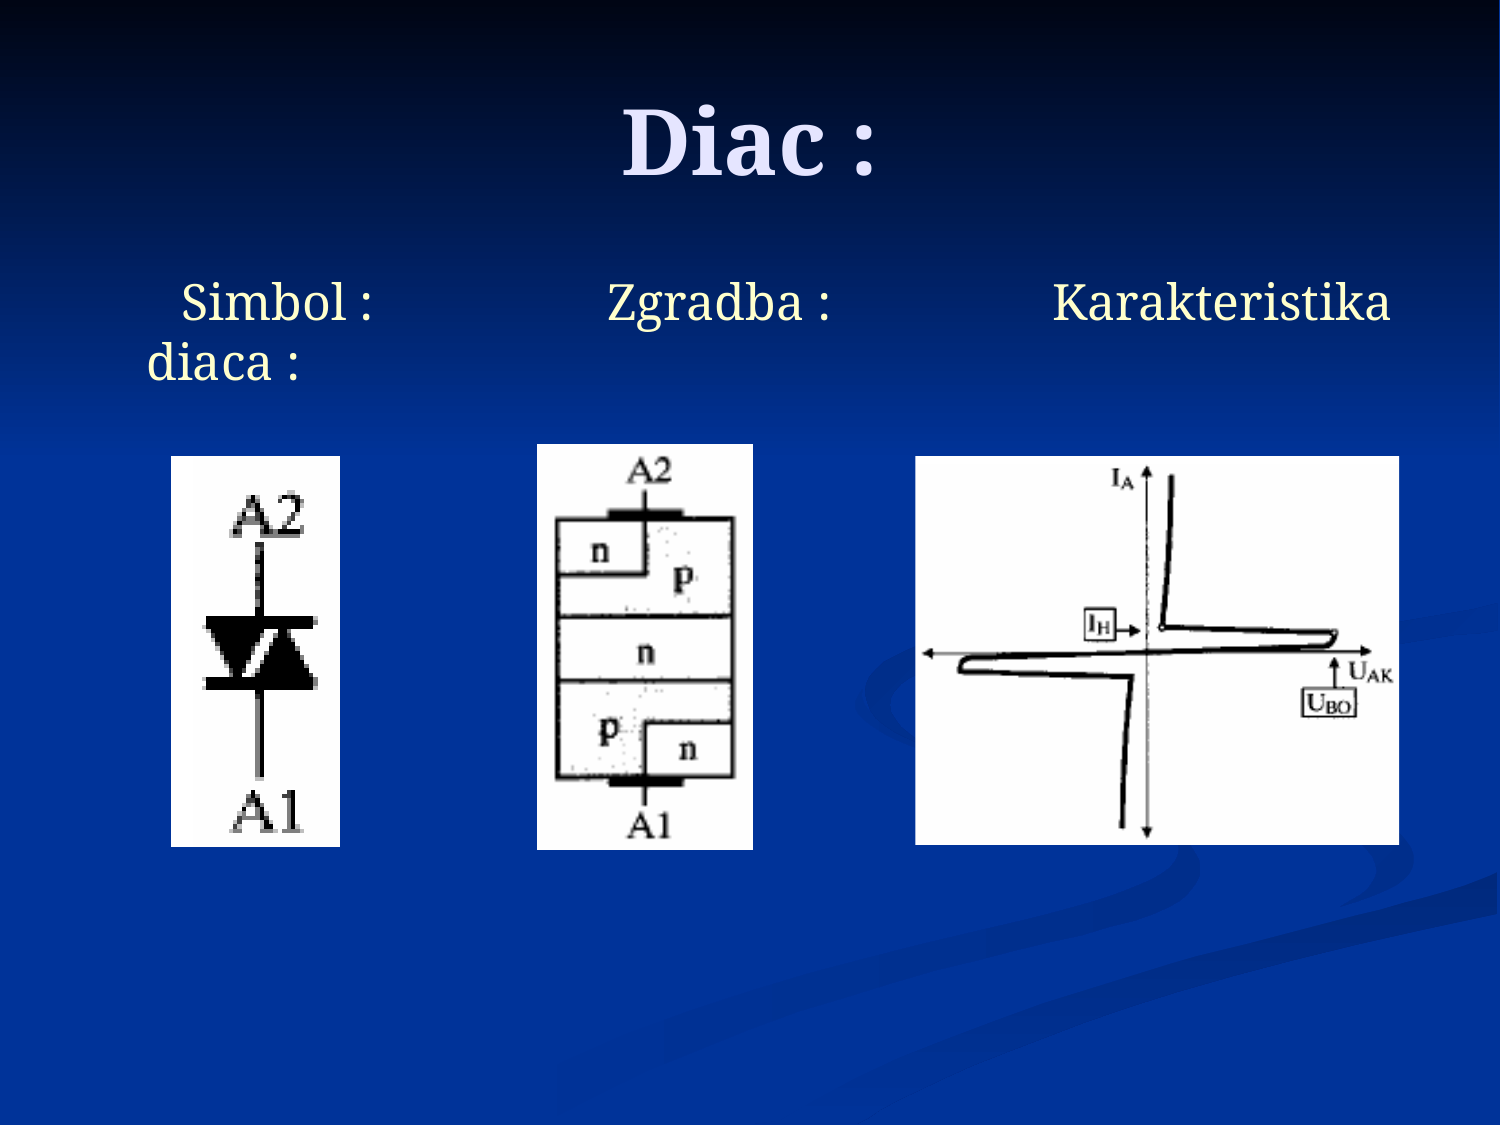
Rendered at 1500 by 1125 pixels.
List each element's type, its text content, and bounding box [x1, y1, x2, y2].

title Diac : [75, 45, 1425, 233]
picture [171, 456, 340, 847]
list Simbol : Zgradba : Karakteristika diaca : [75, 262, 1425, 1005]
picture [537, 444, 753, 850]
picture [915, 456, 1400, 845]
